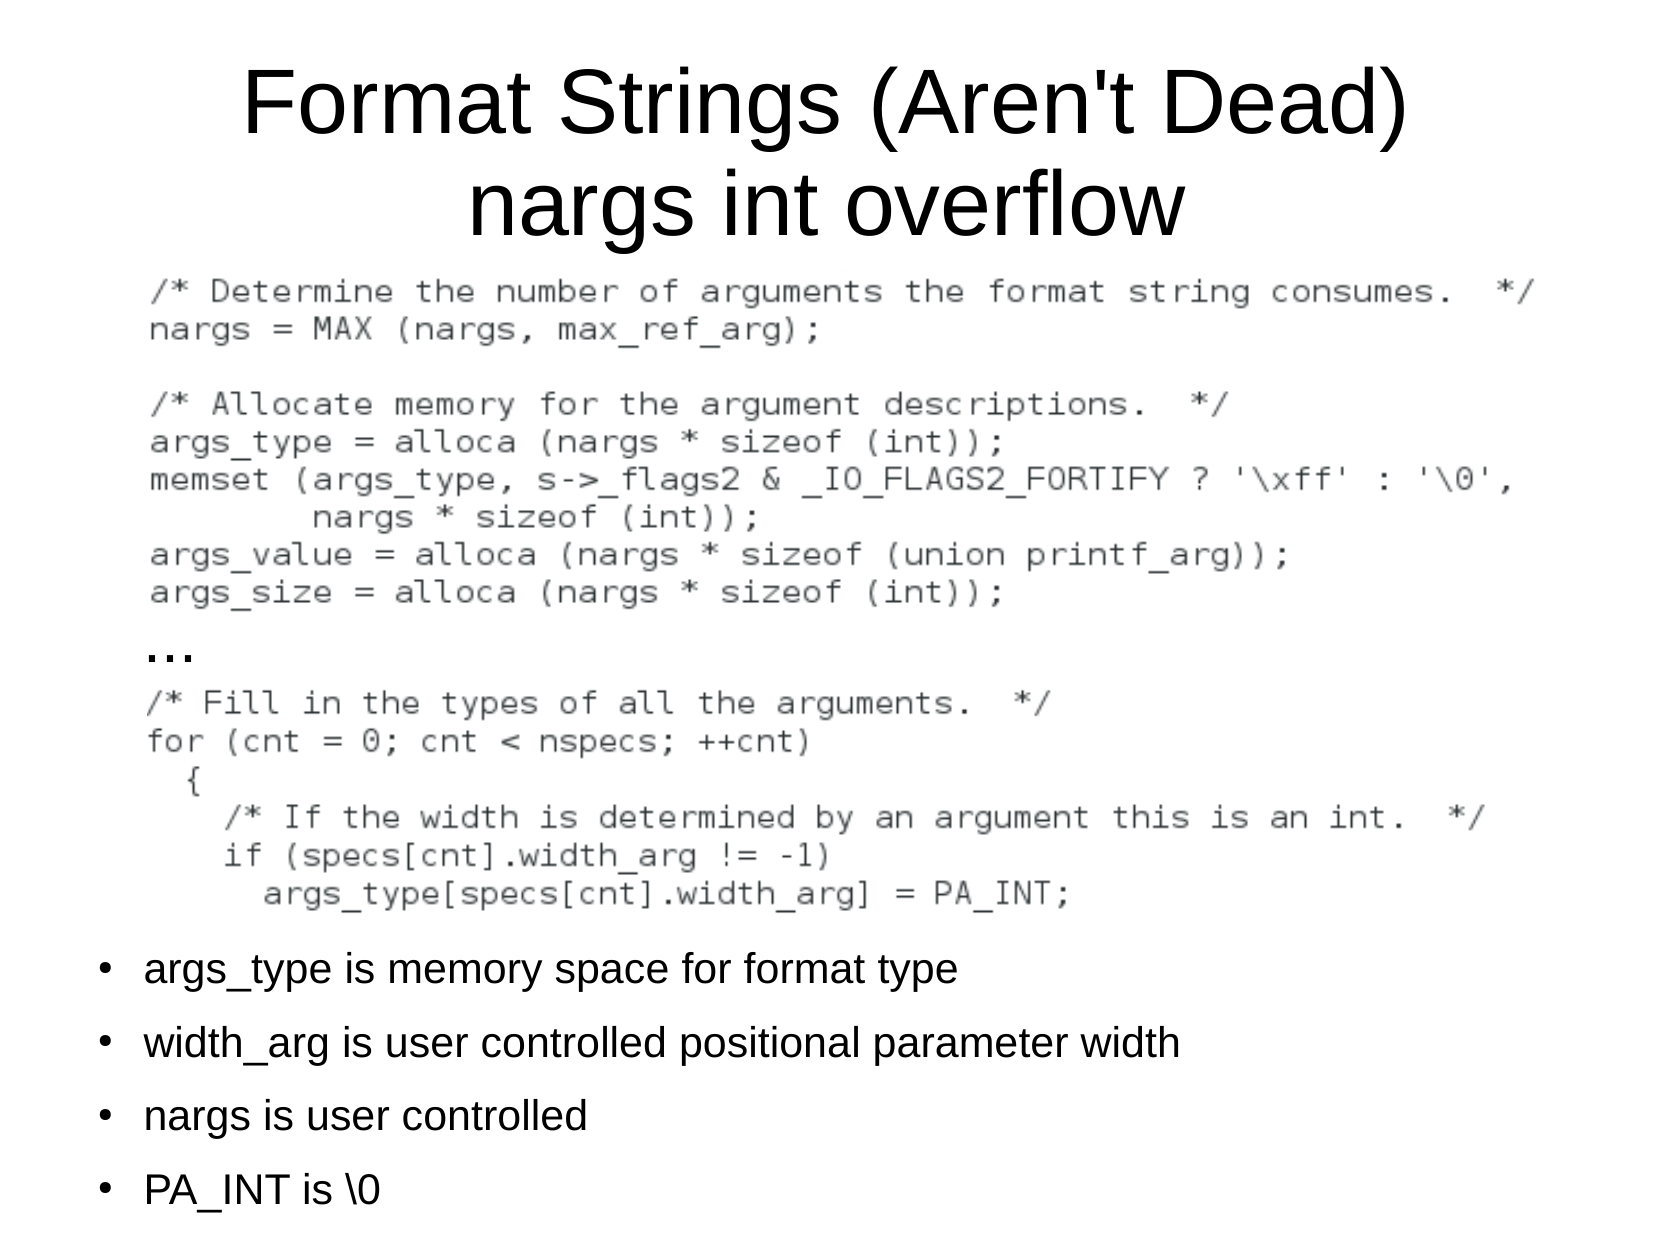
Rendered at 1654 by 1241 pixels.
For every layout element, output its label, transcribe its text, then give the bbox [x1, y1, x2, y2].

picture [147, 674, 1498, 931]
picture [134, 269, 1591, 626]
title Format Strings (Aren't Dead) nargs int overflow [82, 49, 1571, 257]
list ... args_type is memory space for format type width_arg is user controlled positional parameter width nargs is user controlled PA_INT is \0 [82, 270, 1621, 1216]
